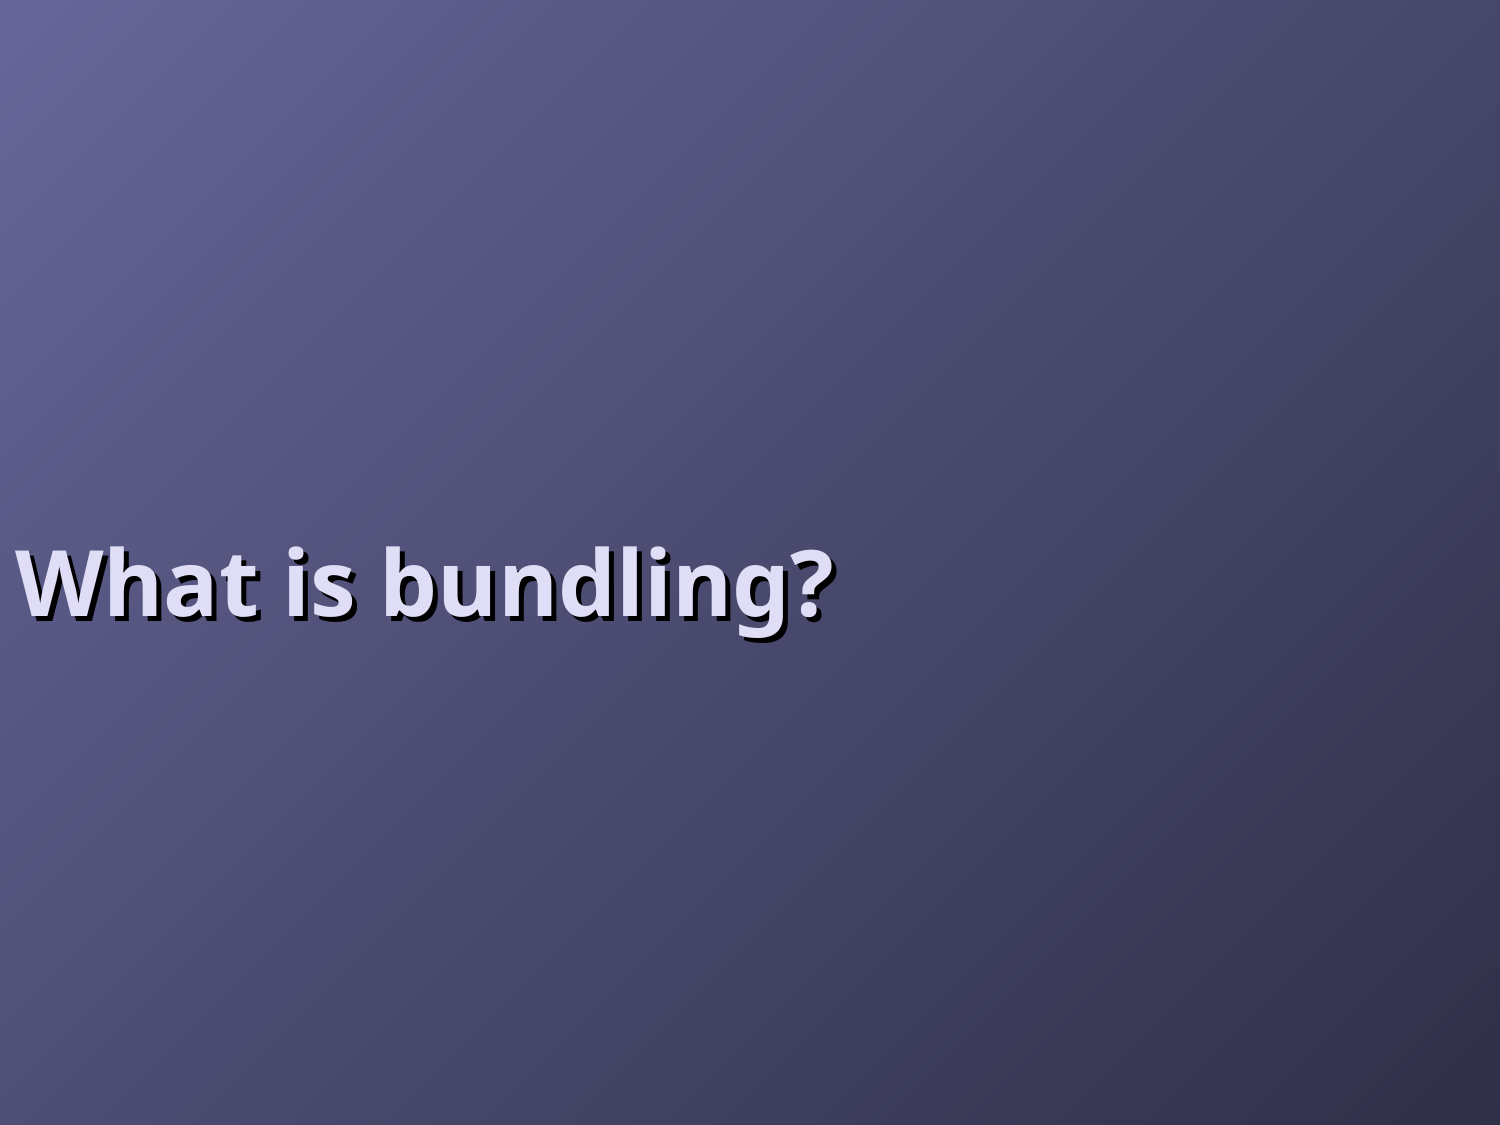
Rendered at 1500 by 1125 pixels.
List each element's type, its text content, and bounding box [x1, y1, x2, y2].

title What is bundling? [0, 487, 1500, 676]
